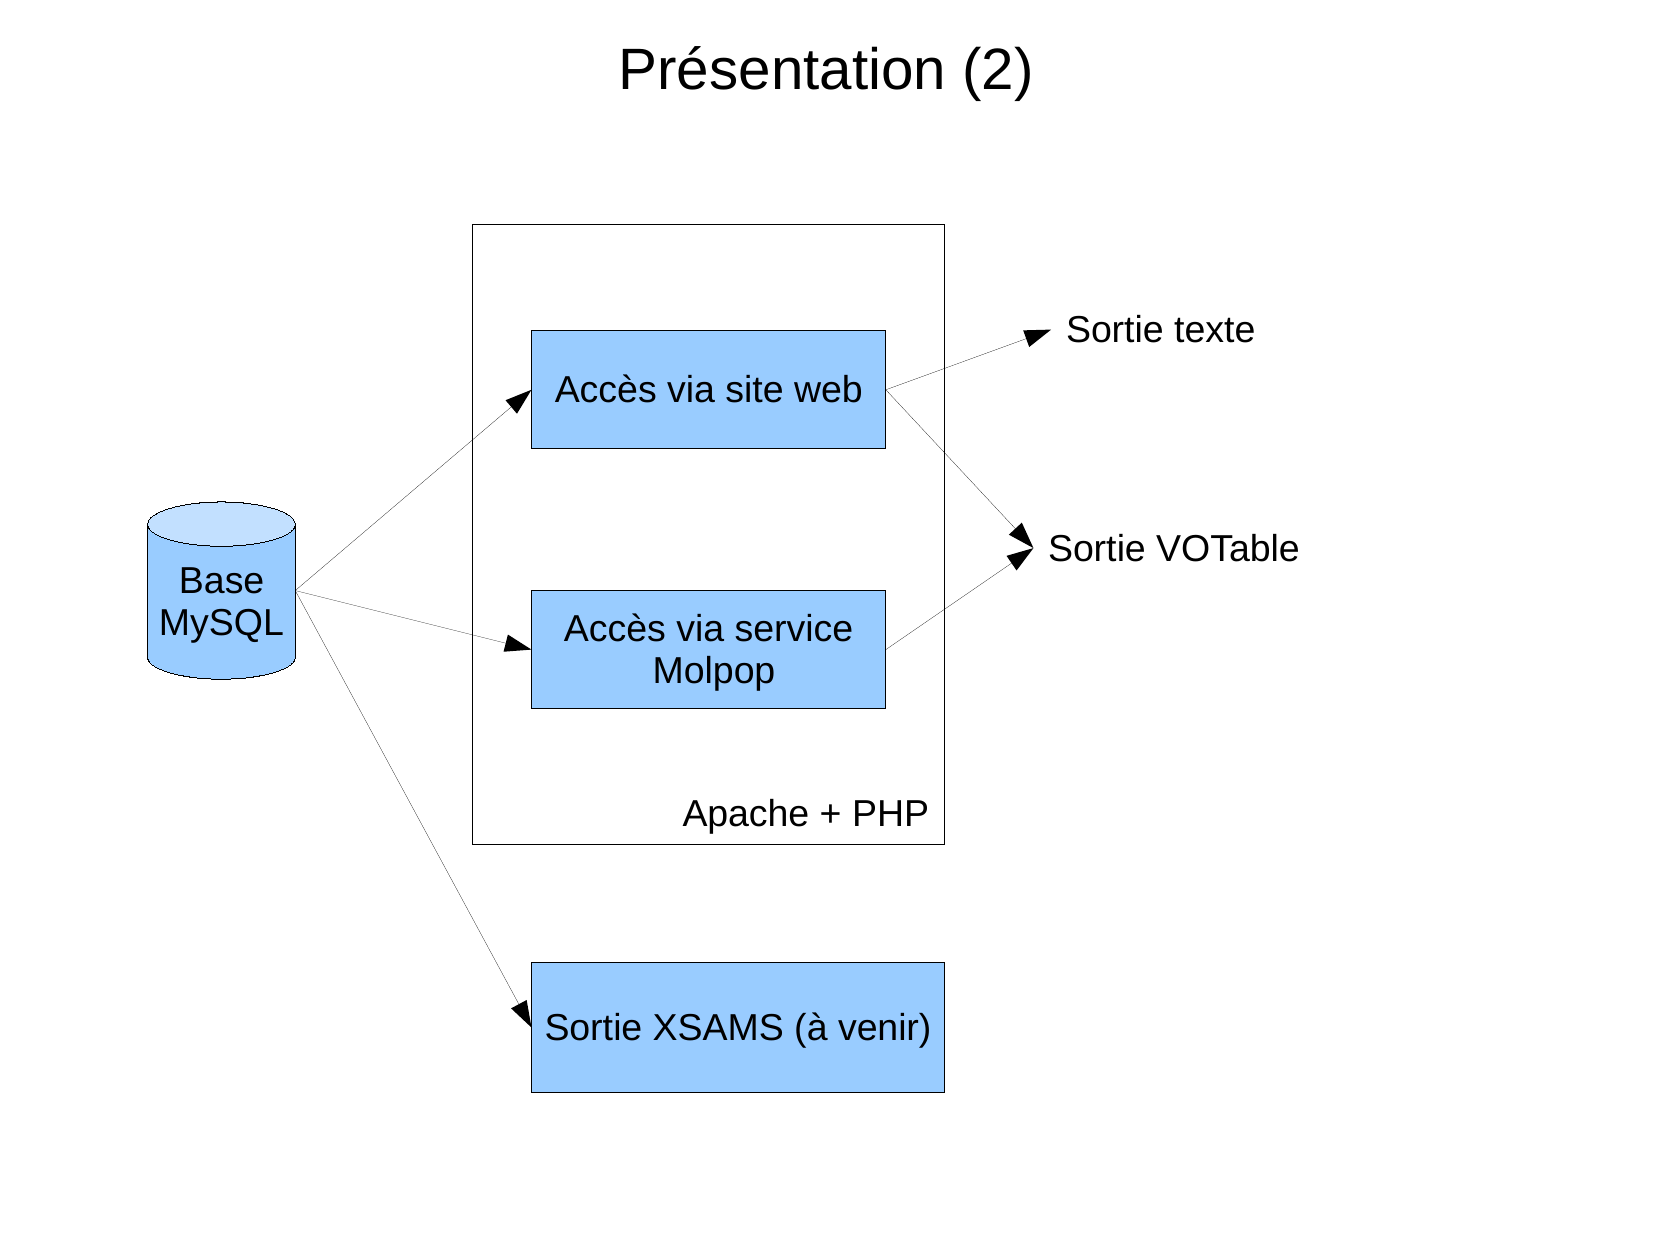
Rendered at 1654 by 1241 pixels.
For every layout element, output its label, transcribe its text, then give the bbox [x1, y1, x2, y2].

text_box Apache + PHP [667, 785, 964, 843]
text_box Base MySQL [147, 527, 296, 680]
text_box Sortie texte [1051, 301, 1288, 358]
text_box Présentation (2) [604, 29, 1050, 116]
text_box [472, 224, 945, 845]
text_box Sortie XSAMS (à venir) [531, 962, 945, 1093]
text_box Sortie VOTable [1033, 519, 1506, 577]
text_box [888, 369, 945, 452]
